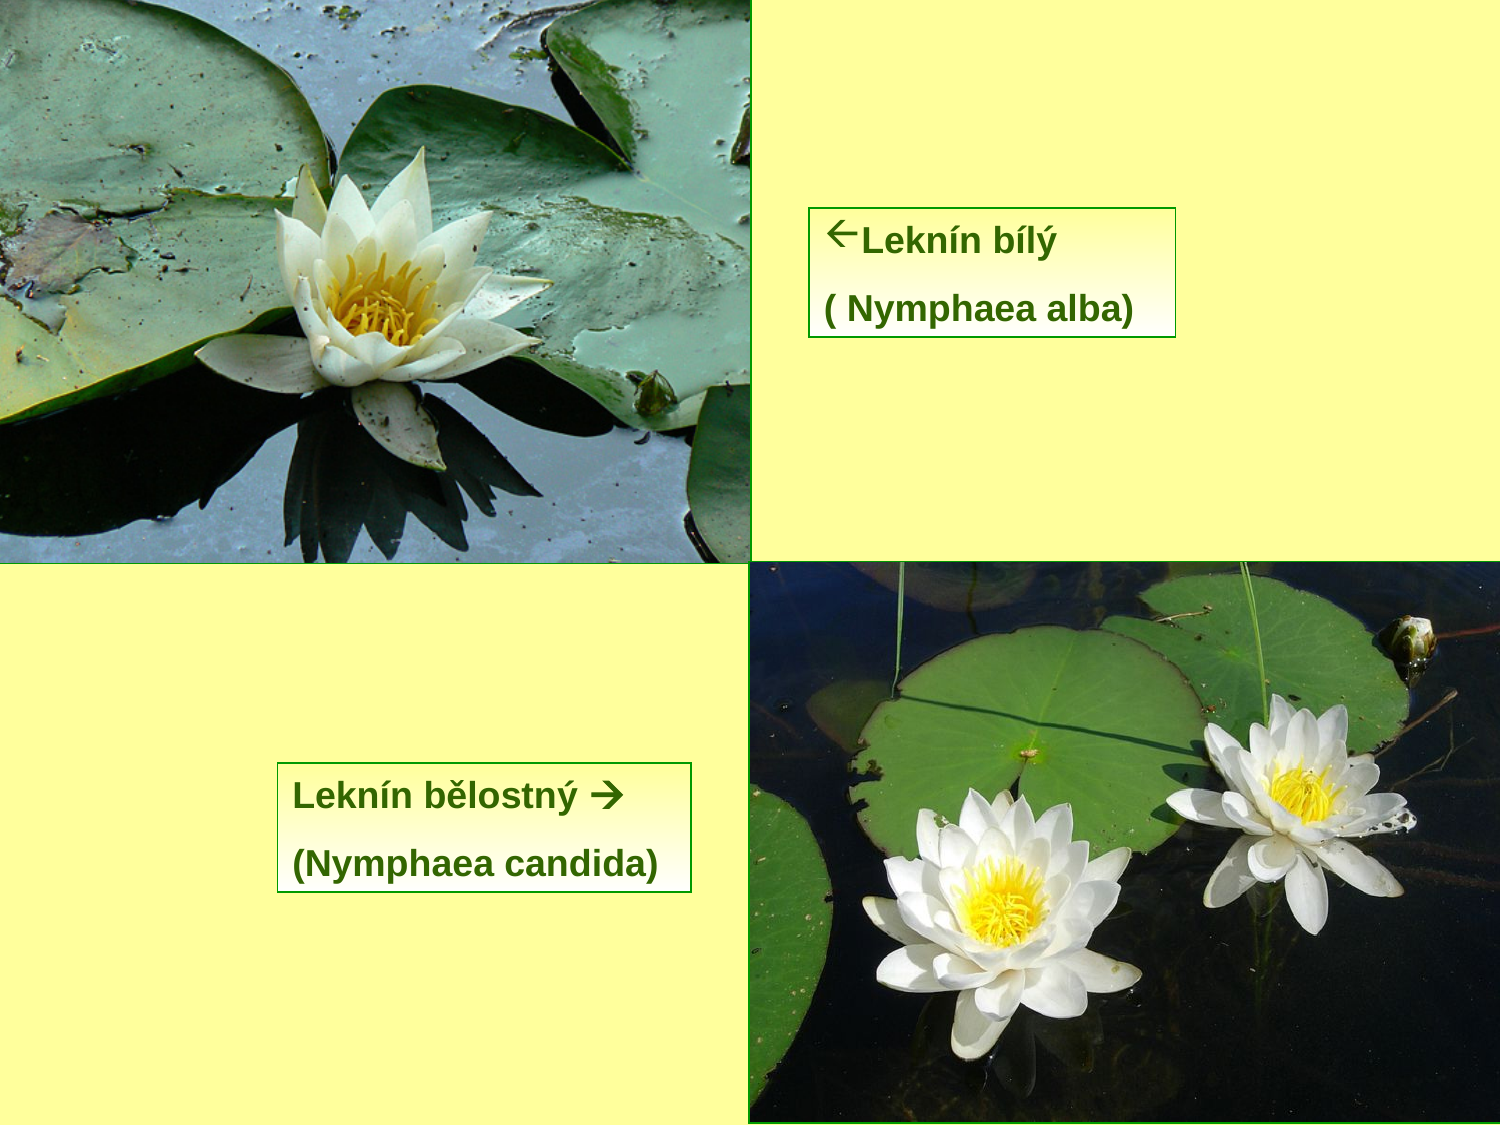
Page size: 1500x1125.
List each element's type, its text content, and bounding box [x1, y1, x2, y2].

picture [0, 0, 751, 563]
text_box Leknín bělostný  (Nymphaea candida) [277, 763, 692, 893]
text_box Leknín bílý ( Nymphaea alba) [809, 207, 1176, 337]
picture [750, 562, 1500, 1123]
